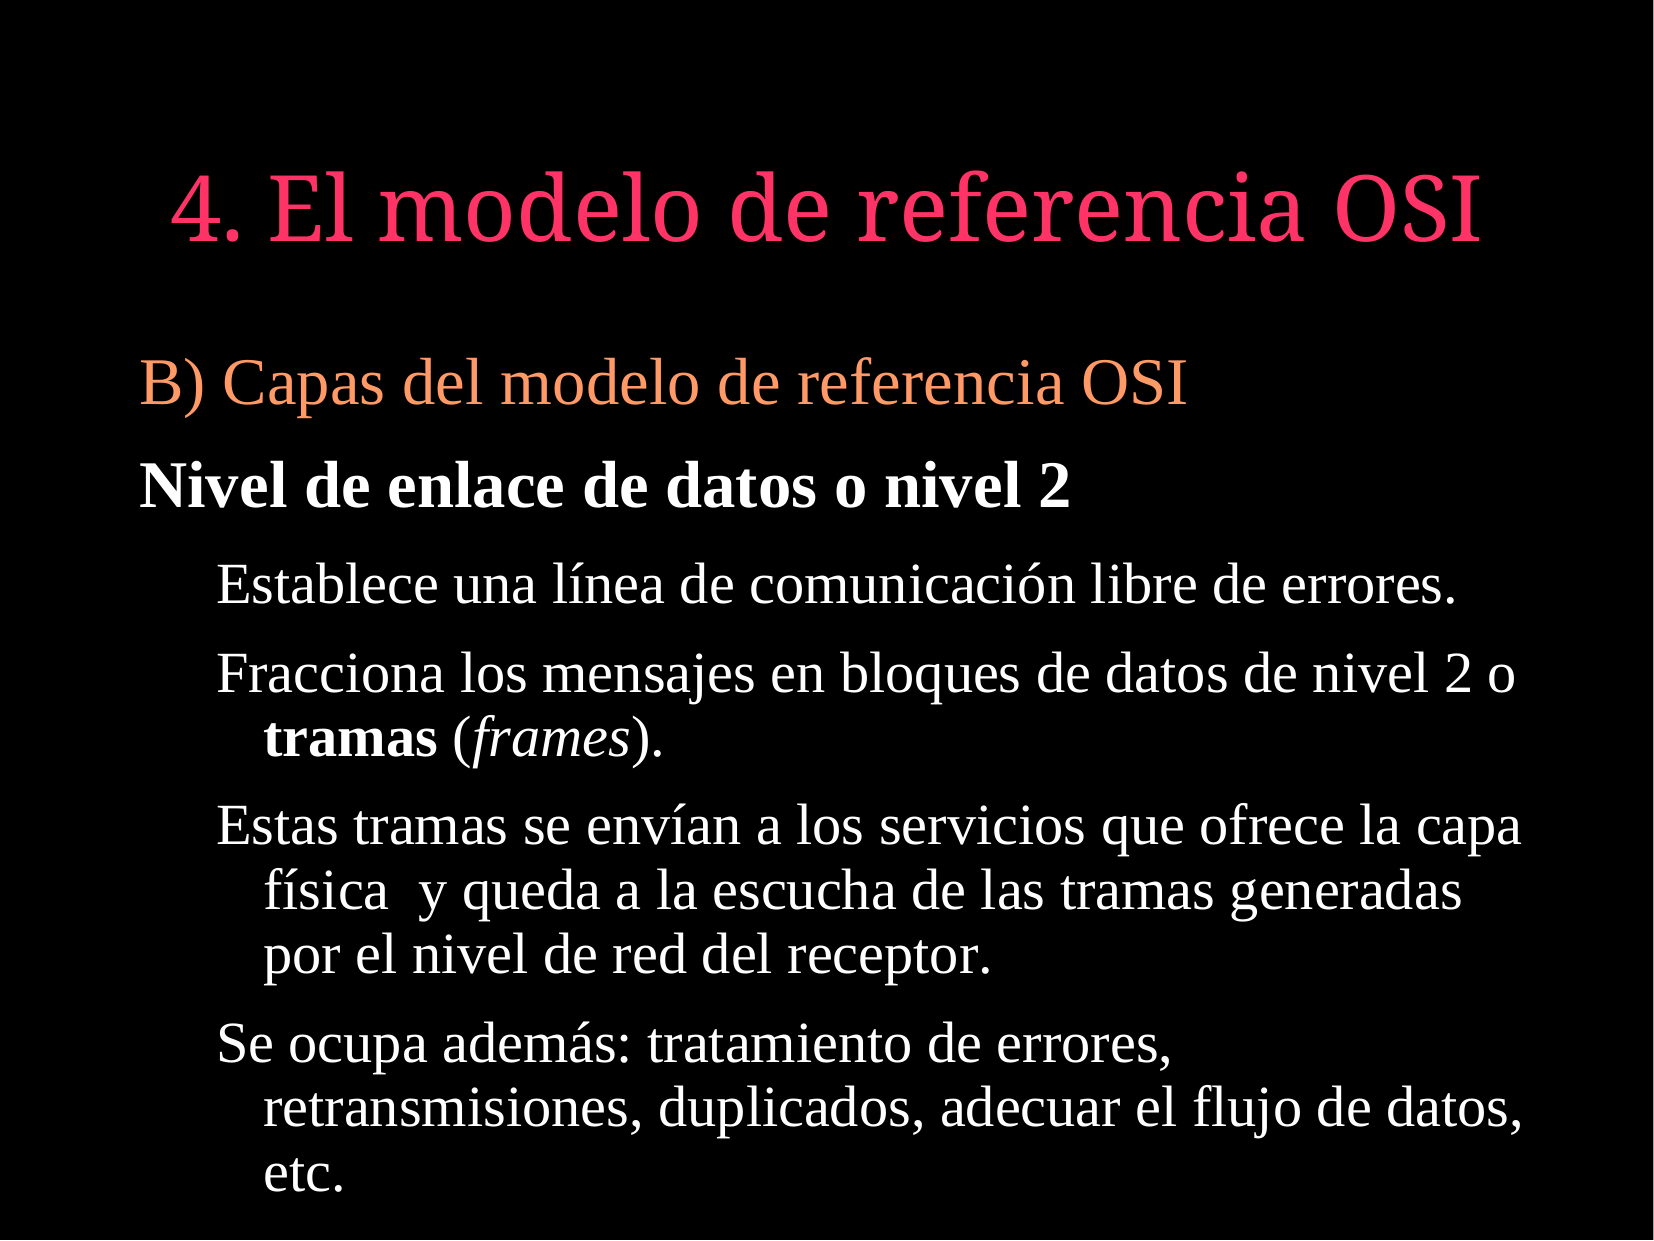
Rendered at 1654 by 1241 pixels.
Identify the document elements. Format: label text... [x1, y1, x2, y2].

list B) Capas del modelo de referencia OSI Nivel de enlace de datos o nivel 2 Establece una línea de comunicación libre de errores. Fracciona los mensajes en bloques de datos de nivel 2 o tramas (frames). Estas tramas se envían a los servicios que ofrece la capa física y queda a la escucha de las tramas generadas por el nivel de red del receptor. Se ocupa además: tratamiento de errores, retransmisiones, duplicados, adecuar el flujo de datos, etc. [121, 344, 1534, 1214]
title 4. El modelo de referencia OSI [121, 102, 1534, 311]
